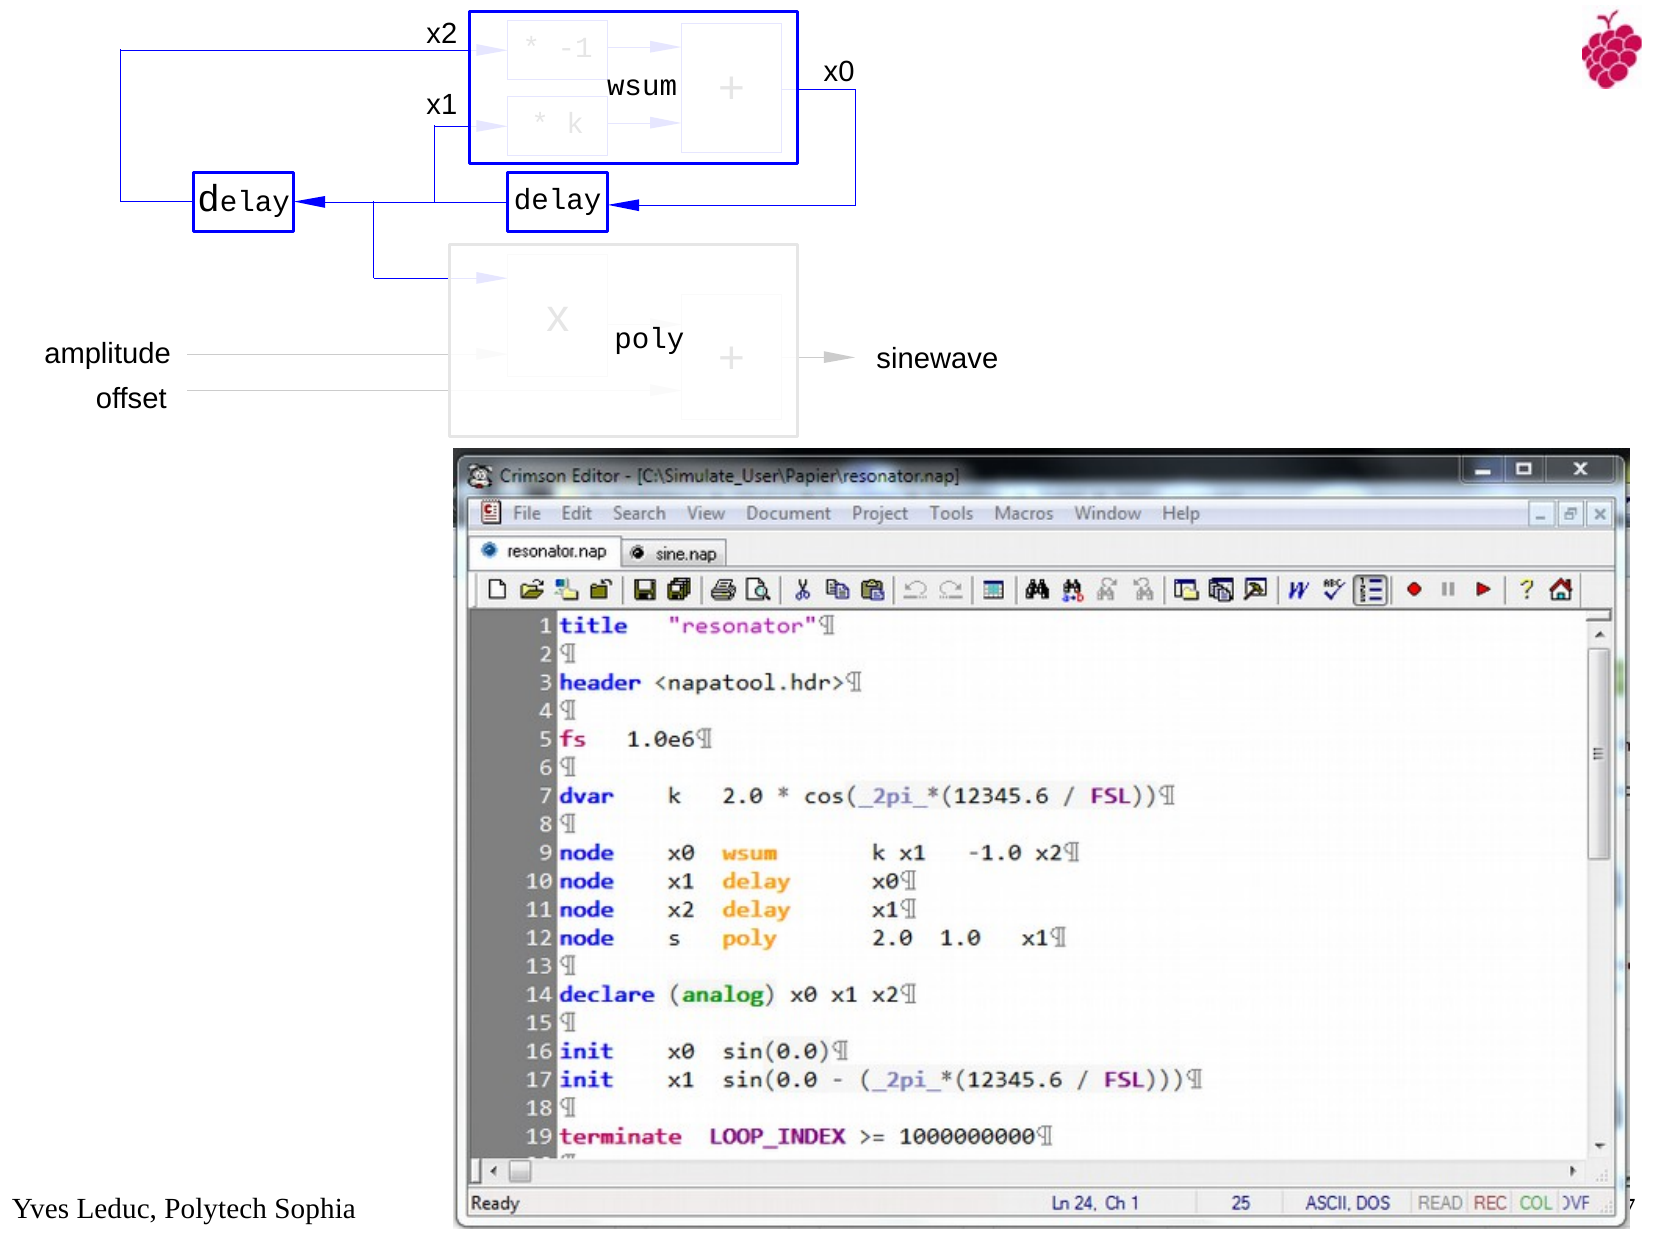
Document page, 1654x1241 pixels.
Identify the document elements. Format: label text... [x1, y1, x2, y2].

text_box poly [449, 244, 798, 437]
text_box wsum [469, 11, 798, 164]
text_box sinewave [861, 334, 1105, 409]
text_box x0 [808, 48, 888, 109]
picture [1582, 5, 1642, 89]
text_box x2 [411, 10, 503, 85]
text_box delay [193, 172, 294, 232]
text_box delay [507, 172, 608, 232]
picture [453, 448, 1630, 1229]
text_box x1 [411, 85, 469, 155]
text_box offset [81, 374, 240, 449]
text_box amplitude [29, 329, 282, 404]
